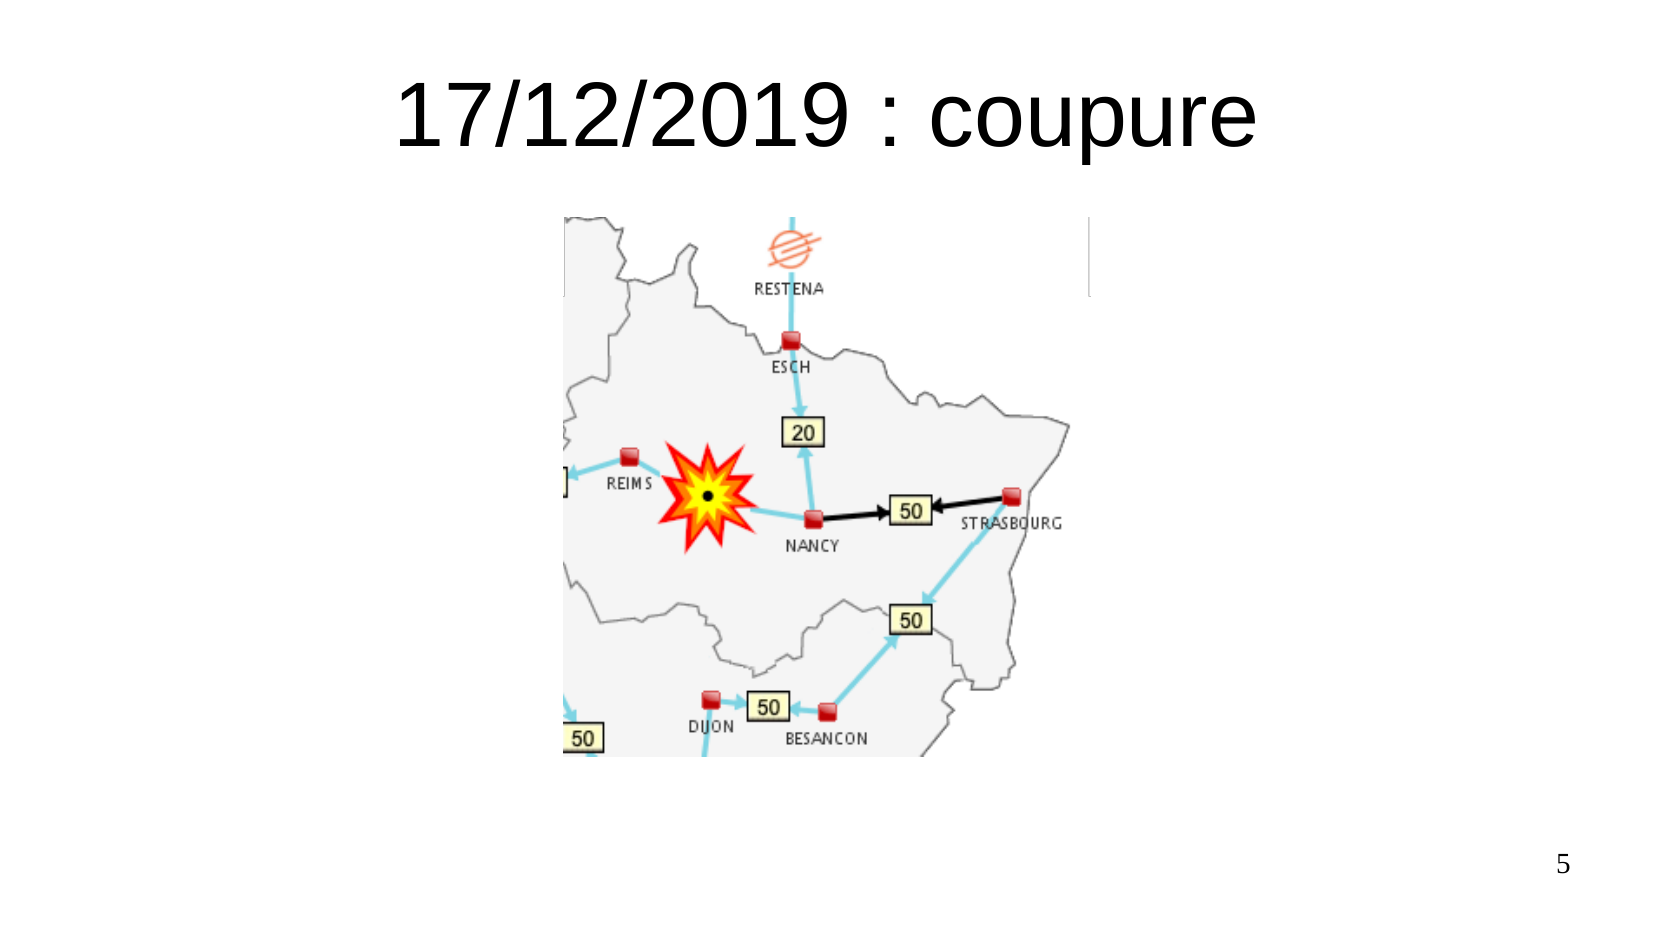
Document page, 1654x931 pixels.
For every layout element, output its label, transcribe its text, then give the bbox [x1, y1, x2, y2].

picture [563, 217, 1091, 757]
title 17/12/2019 : coupure [82, 37, 1571, 193]
